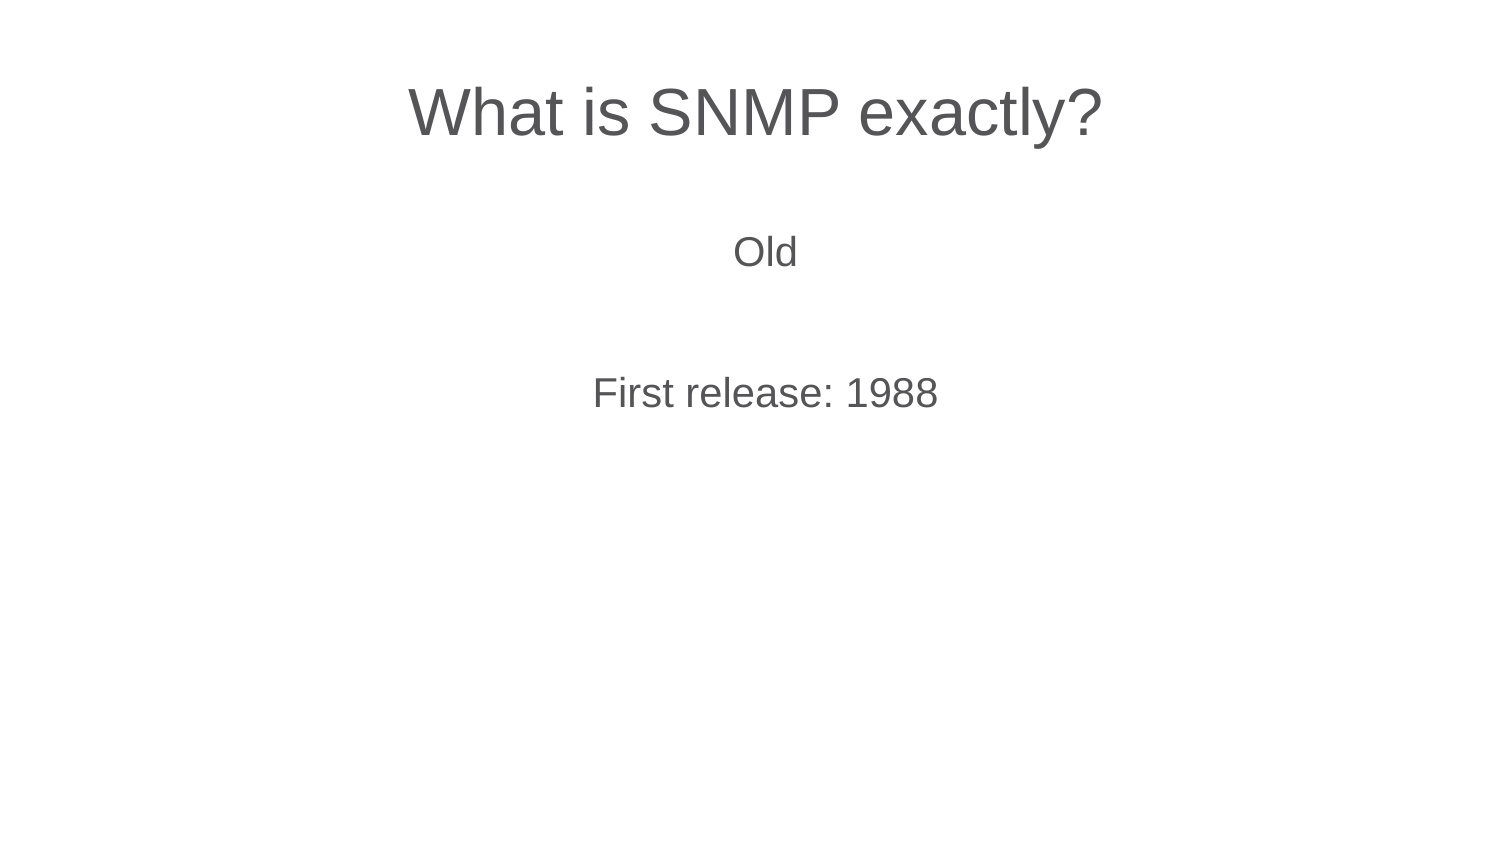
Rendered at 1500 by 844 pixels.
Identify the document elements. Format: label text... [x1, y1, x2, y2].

title What is SNMP exactly? [71, 55, 1441, 177]
list Old First release: 1988 [71, 221, 1441, 741]
